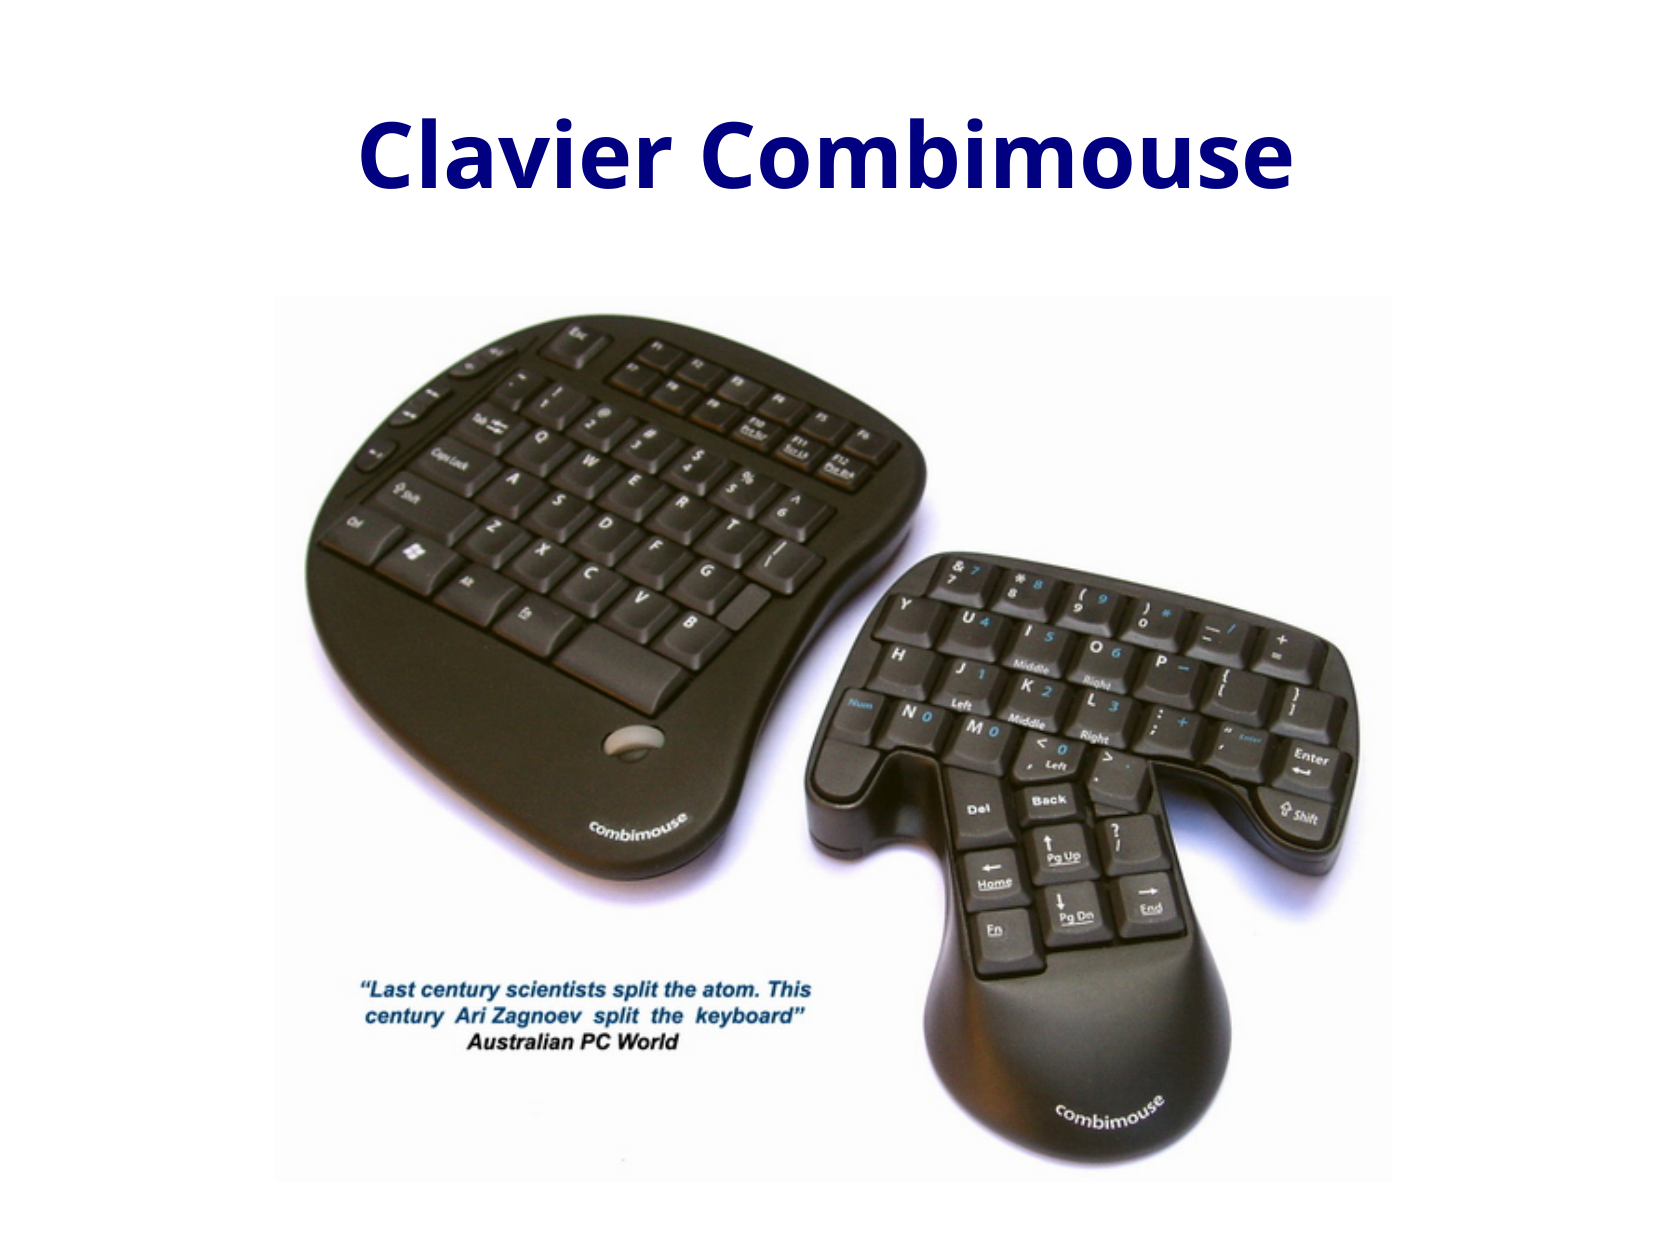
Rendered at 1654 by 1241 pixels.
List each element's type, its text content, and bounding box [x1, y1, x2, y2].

title Clavier Combimouse [82, 56, 1571, 250]
picture [275, 295, 1392, 1182]
